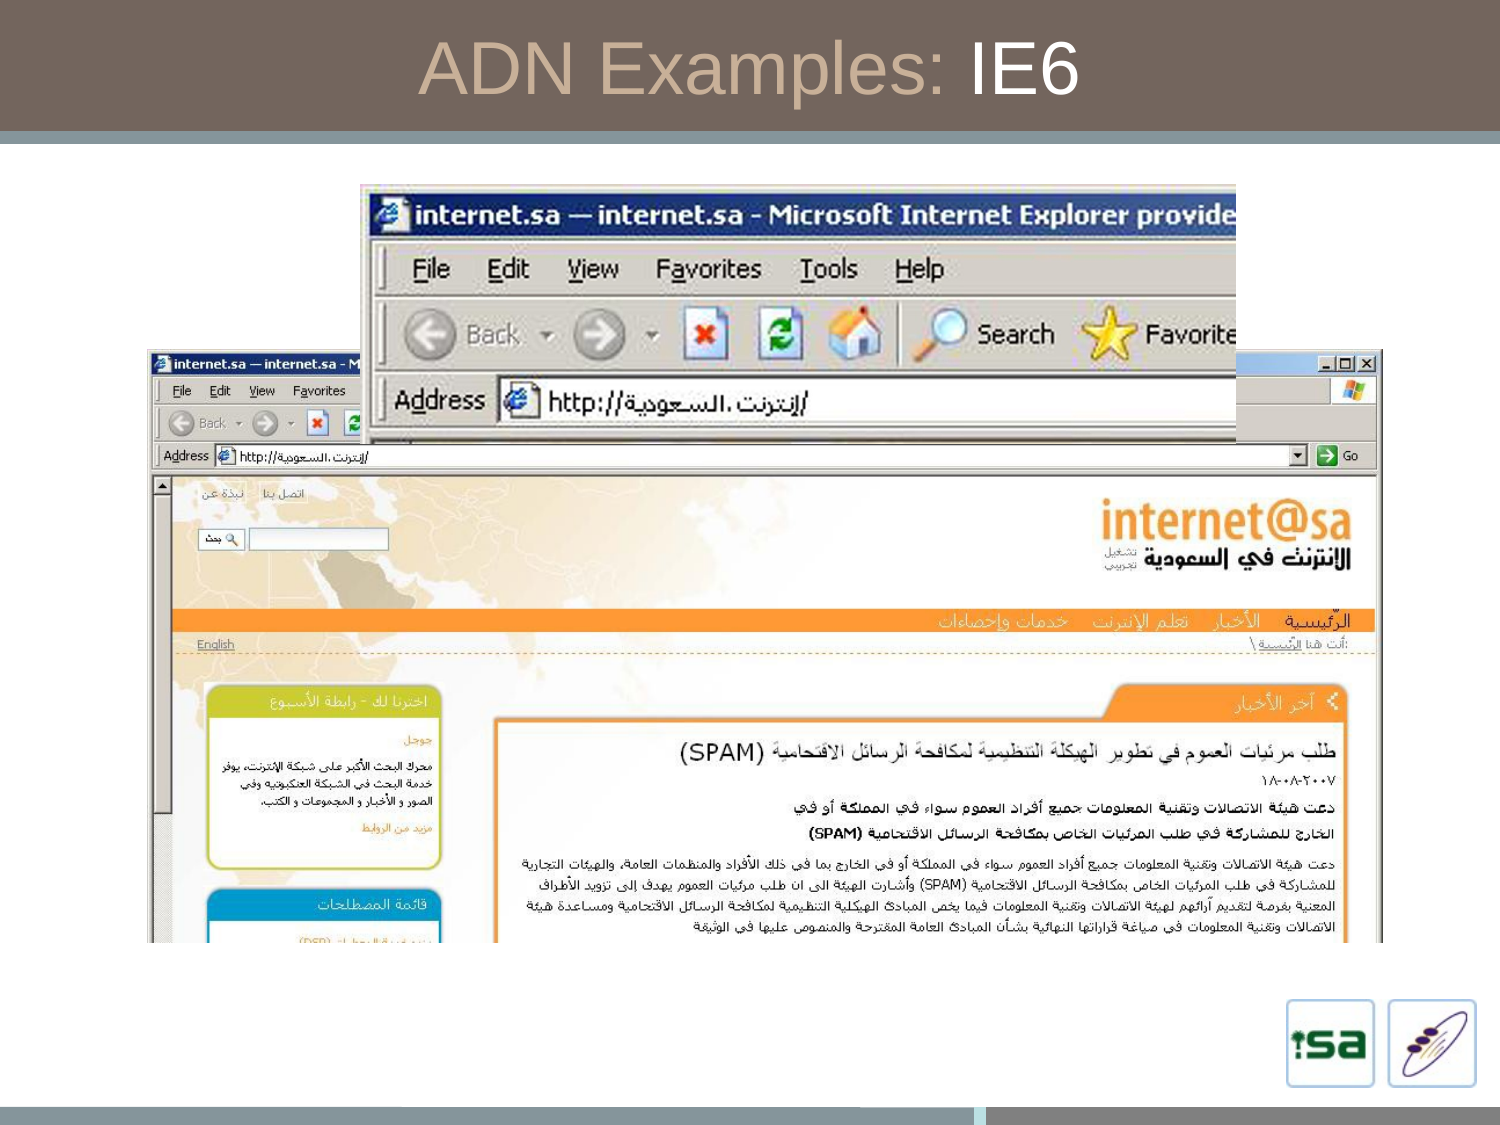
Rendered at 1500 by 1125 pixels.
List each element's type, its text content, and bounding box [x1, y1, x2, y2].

picture [1286, 999, 1477, 1088]
text_box ADN Examples: IE6 [0, 0, 1500, 131]
picture [147, 184, 1383, 943]
